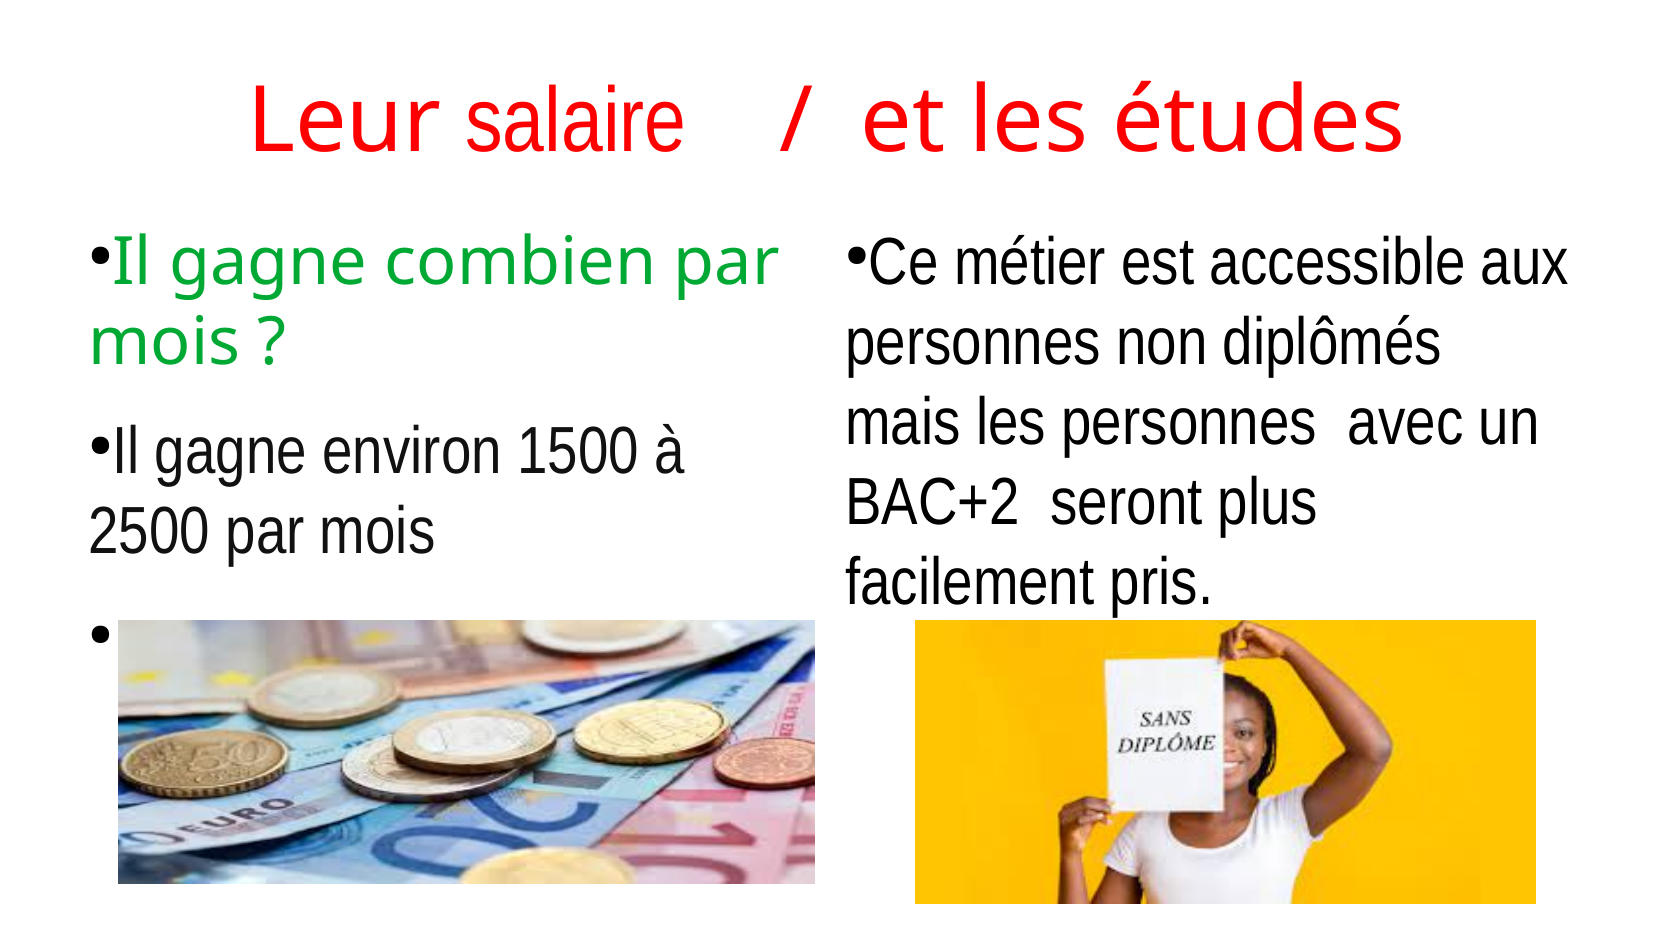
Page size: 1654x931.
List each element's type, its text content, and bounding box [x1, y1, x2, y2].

picture [915, 620, 1536, 904]
list Il gagne combien par mois ? Il gagne environ 1500 à 2500 par mois [88, 217, 815, 758]
list Ce métier est accessible aux personnes non diplômés mais les personnes avec un BAC+2 seront plus facilement pris. [845, 217, 1572, 758]
picture [118, 620, 815, 884]
title Leur salaire / et les études [82, 37, 1571, 193]
